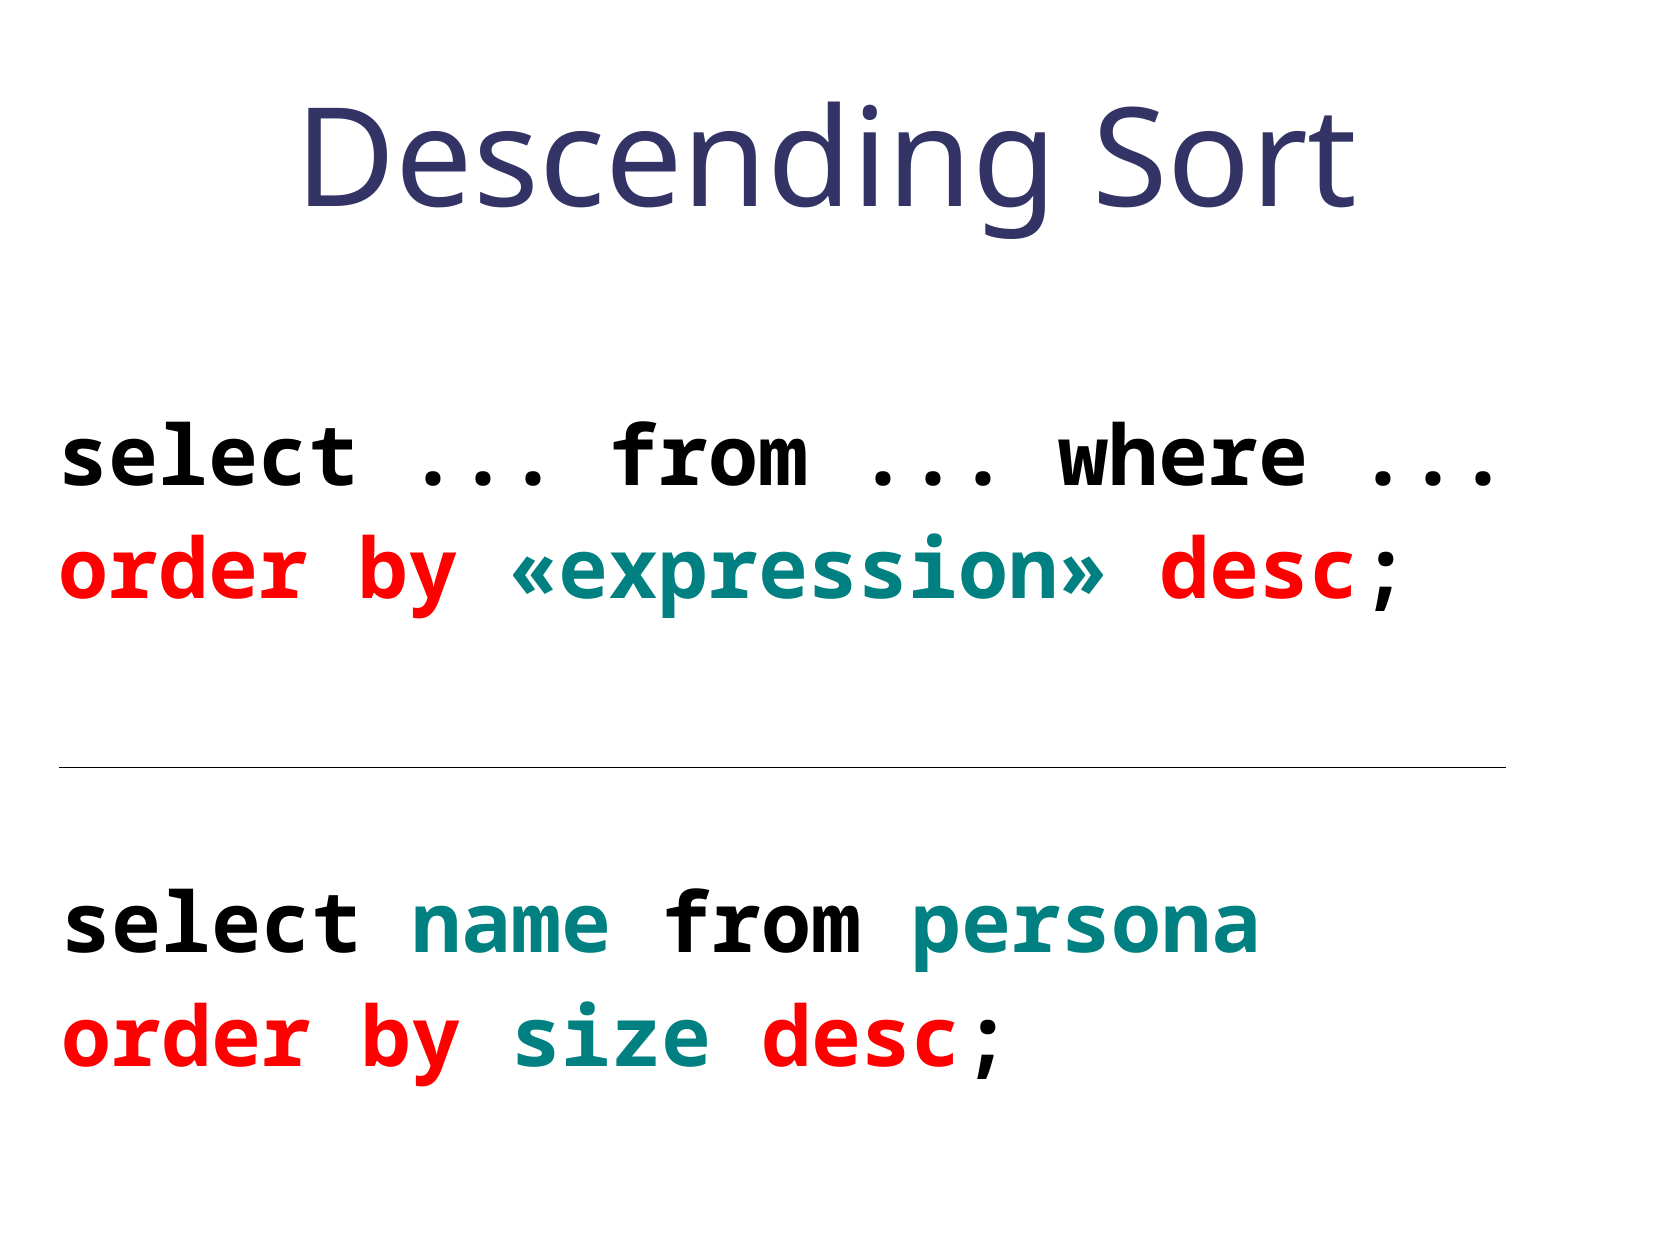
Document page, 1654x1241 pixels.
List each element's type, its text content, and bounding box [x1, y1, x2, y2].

text_box select name from persona order by size desc; [61, 881, 1565, 1074]
title Descending Sort [82, 56, 1571, 250]
subtitle select ... from ... where ... order by «expression» desc; [59, 413, 1597, 606]
